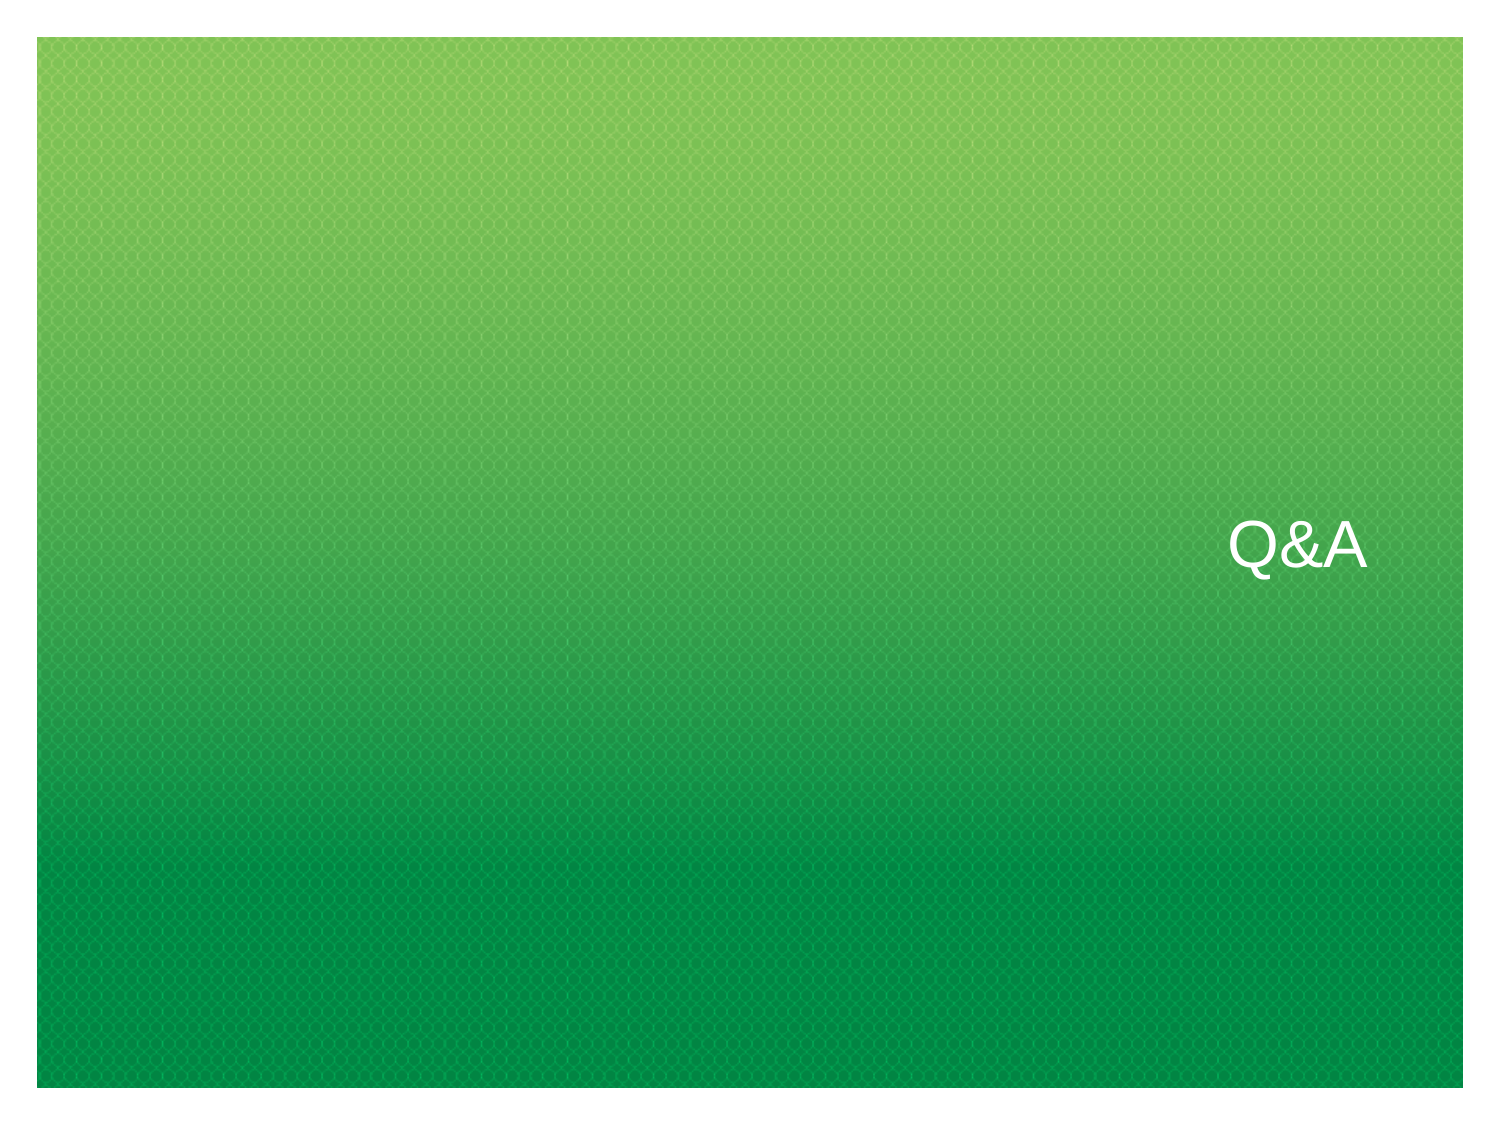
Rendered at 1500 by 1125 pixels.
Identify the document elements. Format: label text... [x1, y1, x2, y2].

picture [37, 37, 1463, 1088]
title Q&A [135, 450, 1369, 638]
